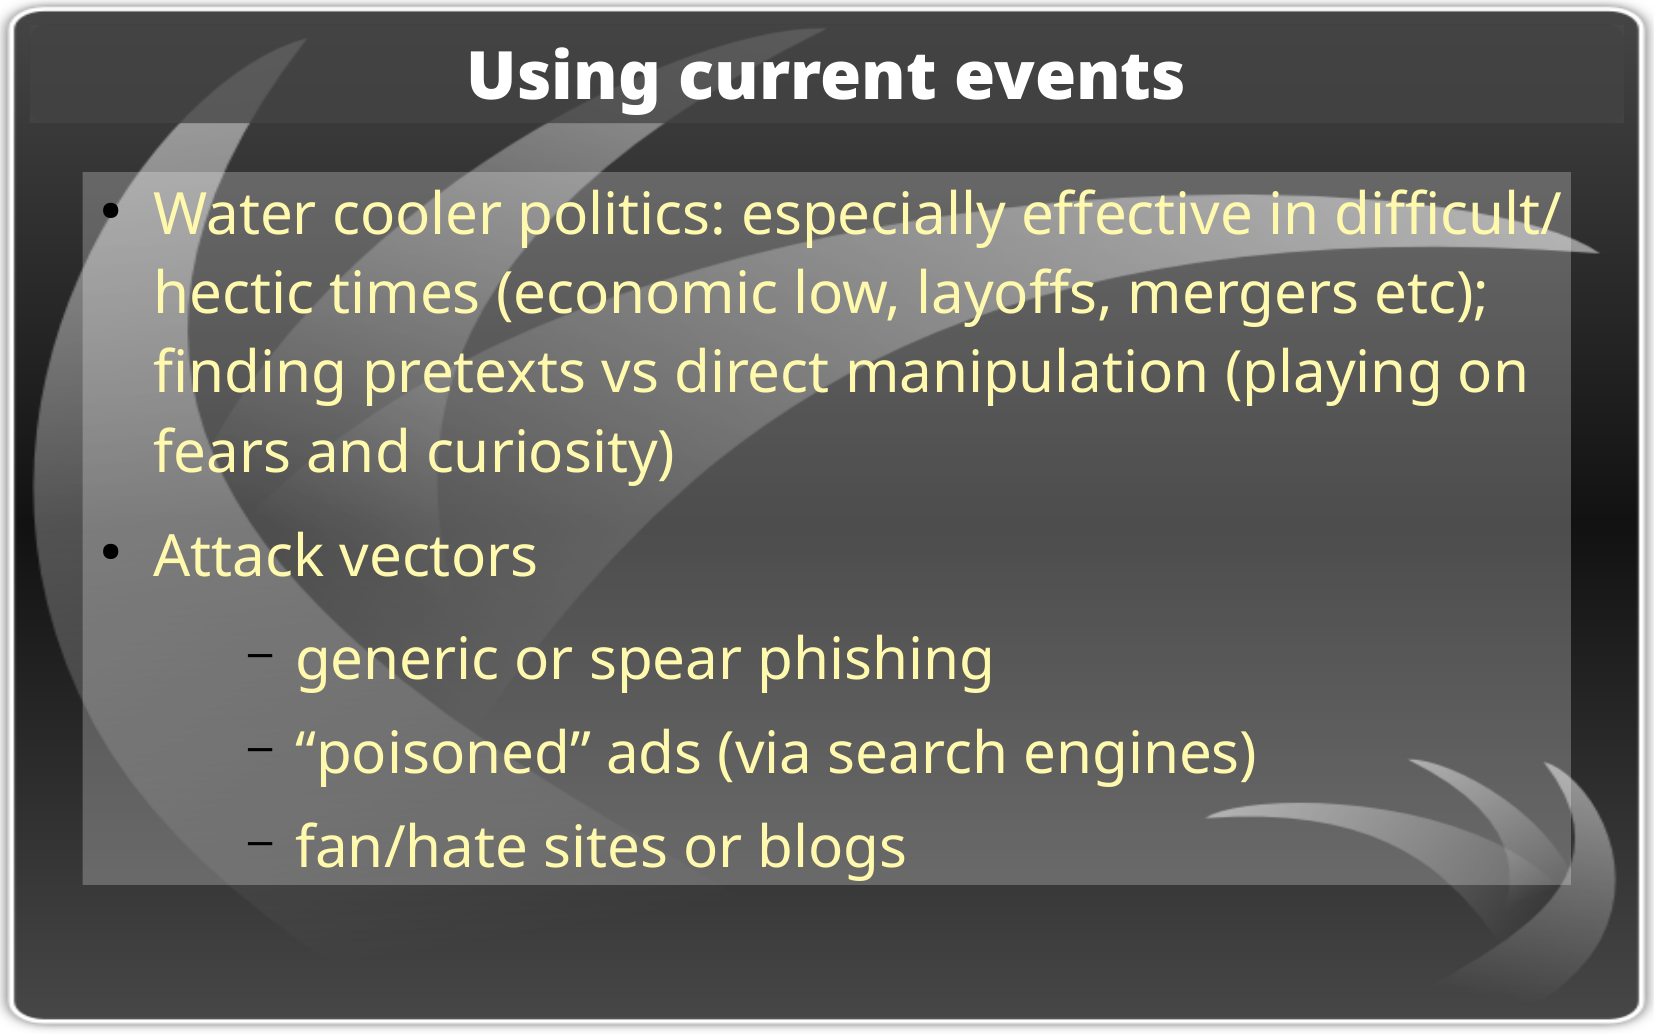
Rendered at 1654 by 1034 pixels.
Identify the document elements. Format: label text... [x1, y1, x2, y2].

title Using current events [29, 24, 1625, 124]
picture [0, 0, 1654, 1034]
list Water cooler politics: especially effective in difficult/ hectic times (economic low, layoffs, mergers etc); finding pretexts vs direct manipulation (playing on fears and curiosity) Attack vectors generic or spear phishing “poisoned” ads (via search engines) fan/hate sites or blogs [82, 172, 1571, 865]
